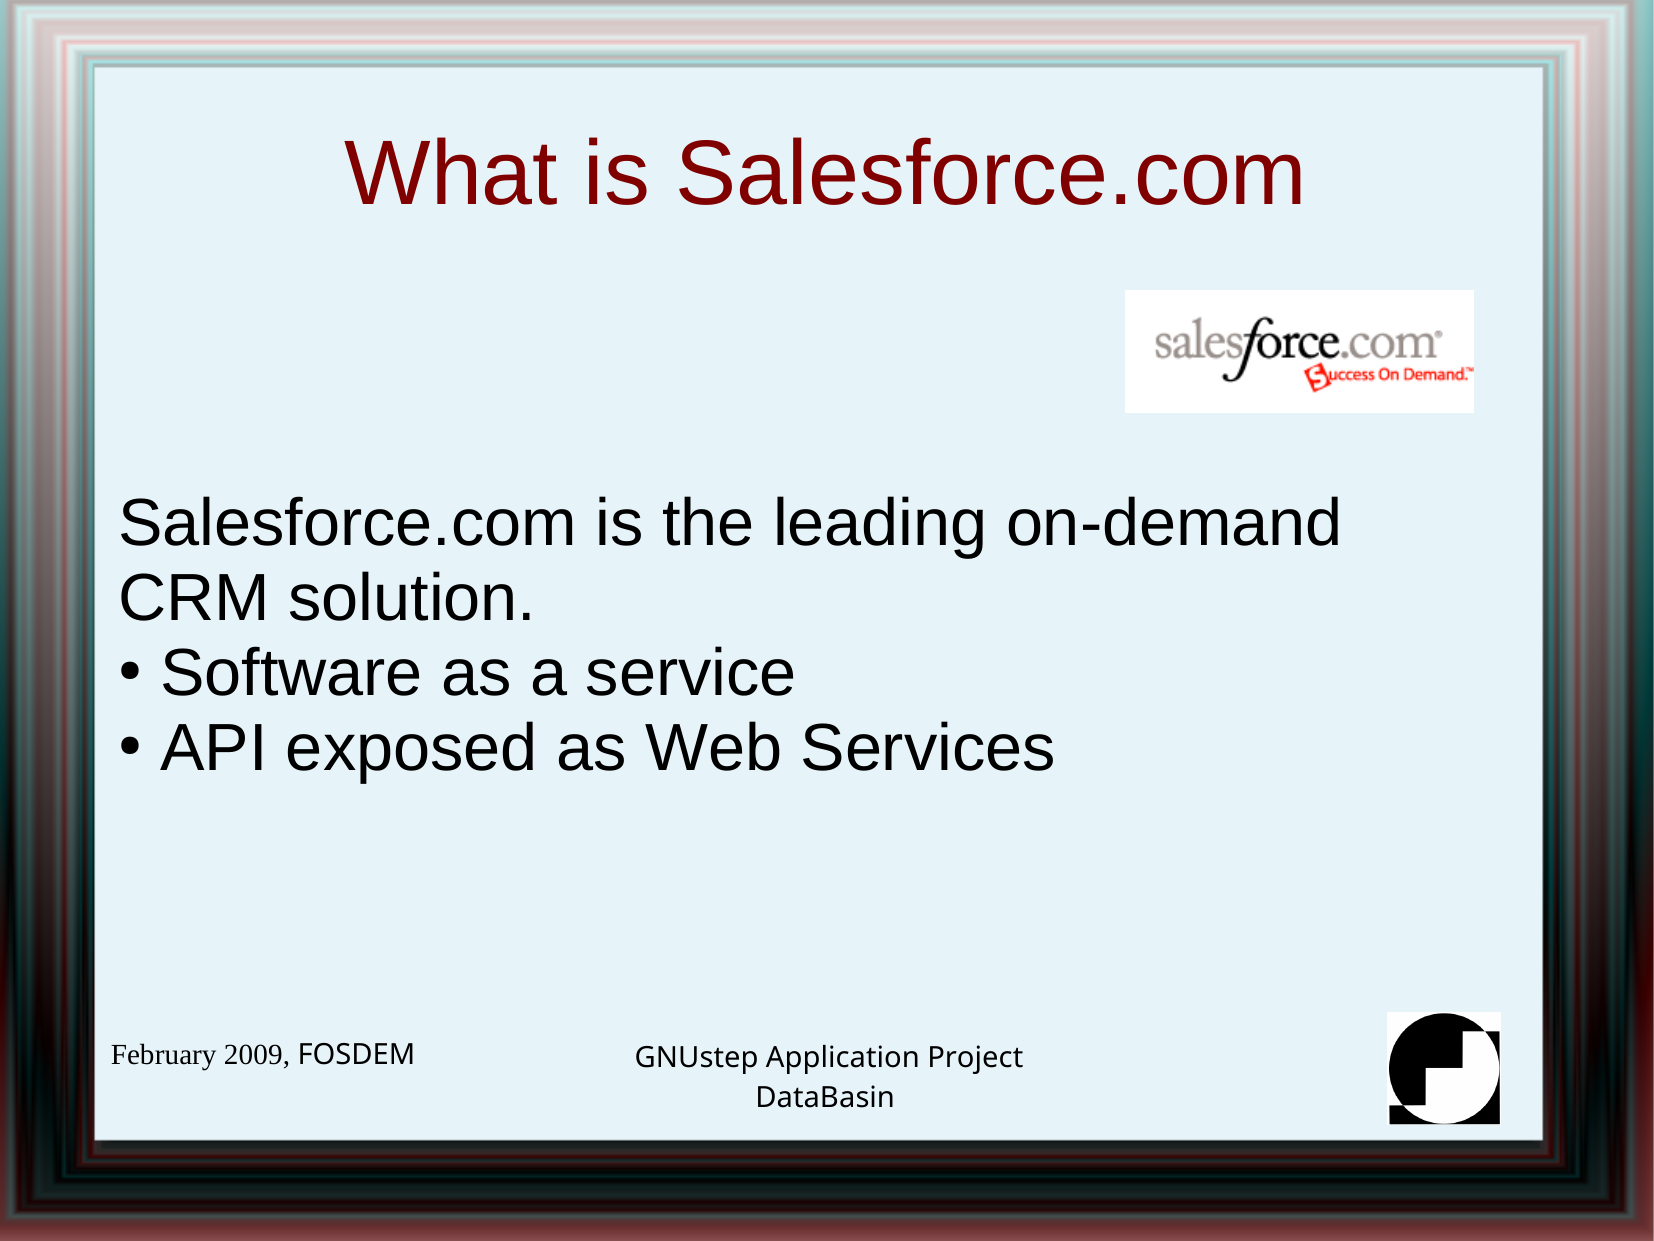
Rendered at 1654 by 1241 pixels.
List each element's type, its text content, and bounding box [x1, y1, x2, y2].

title What is Salesforce.com [118, 95, 1536, 250]
subtitle Salesforce.com is the leading on-demand CRM solution. Software as a service API exposed as Web Services [118, 332, 1506, 938]
picture [0, 0, 1654, 1241]
